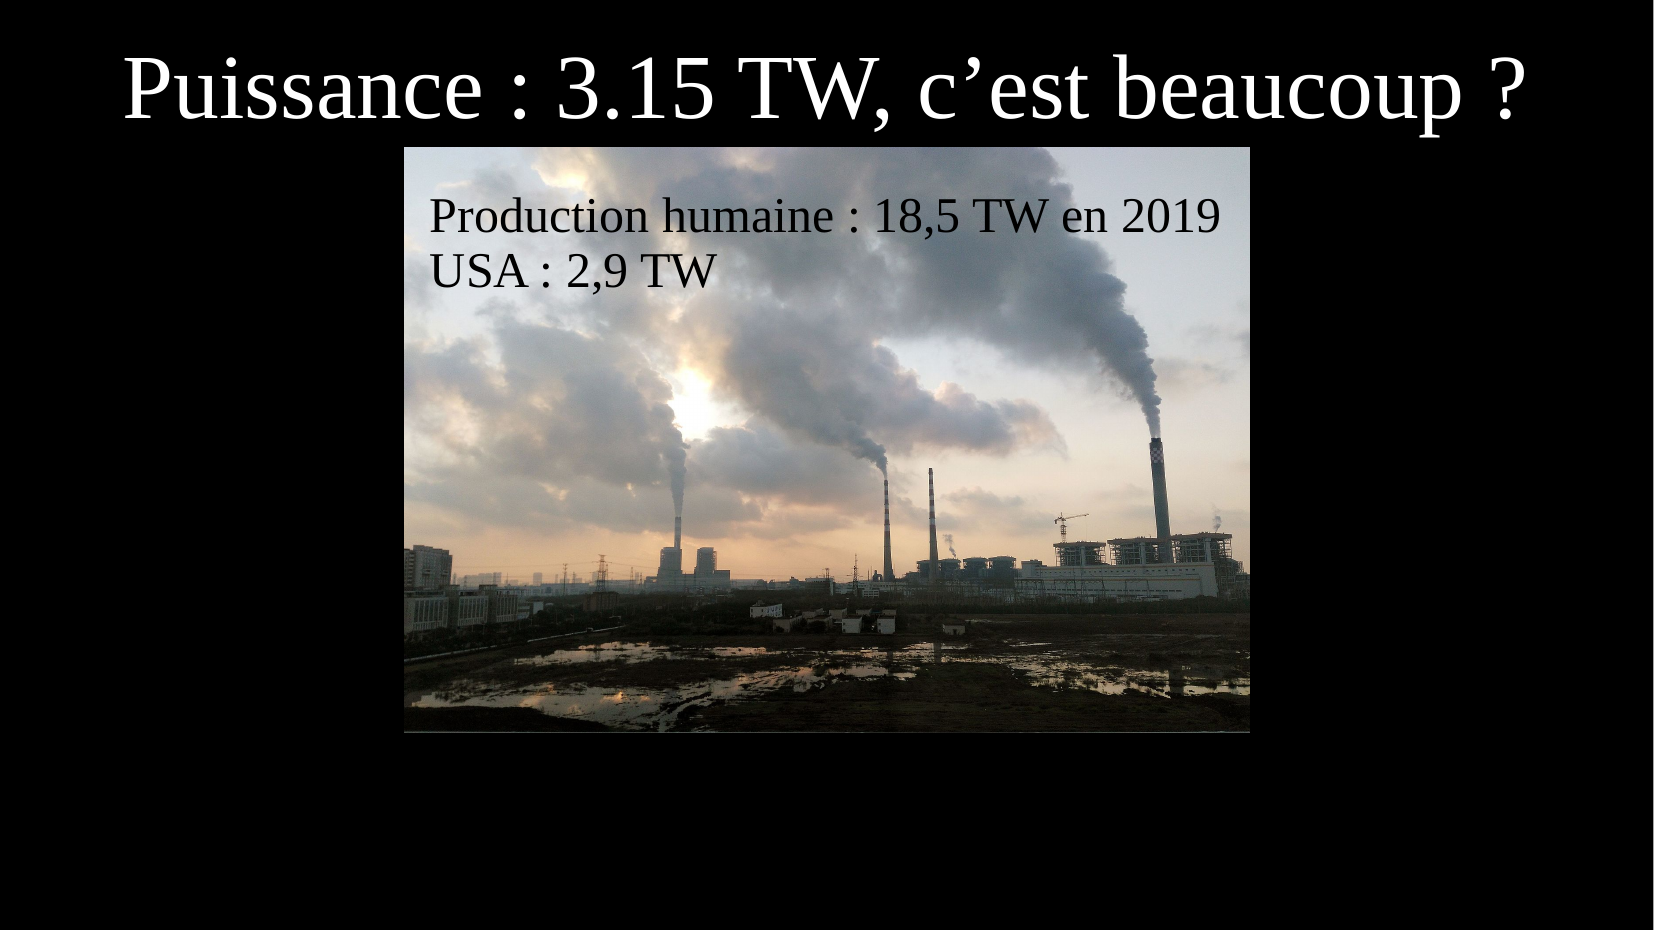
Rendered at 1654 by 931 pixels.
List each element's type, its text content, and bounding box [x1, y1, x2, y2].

title Puissance : 3.15 TW, c’est beaucoup ? [82, 9, 1571, 166]
picture [404, 147, 1250, 733]
text_box Production humaine : 18,5 TW en 2019 USA : 2,9 TW [415, 180, 1239, 376]
